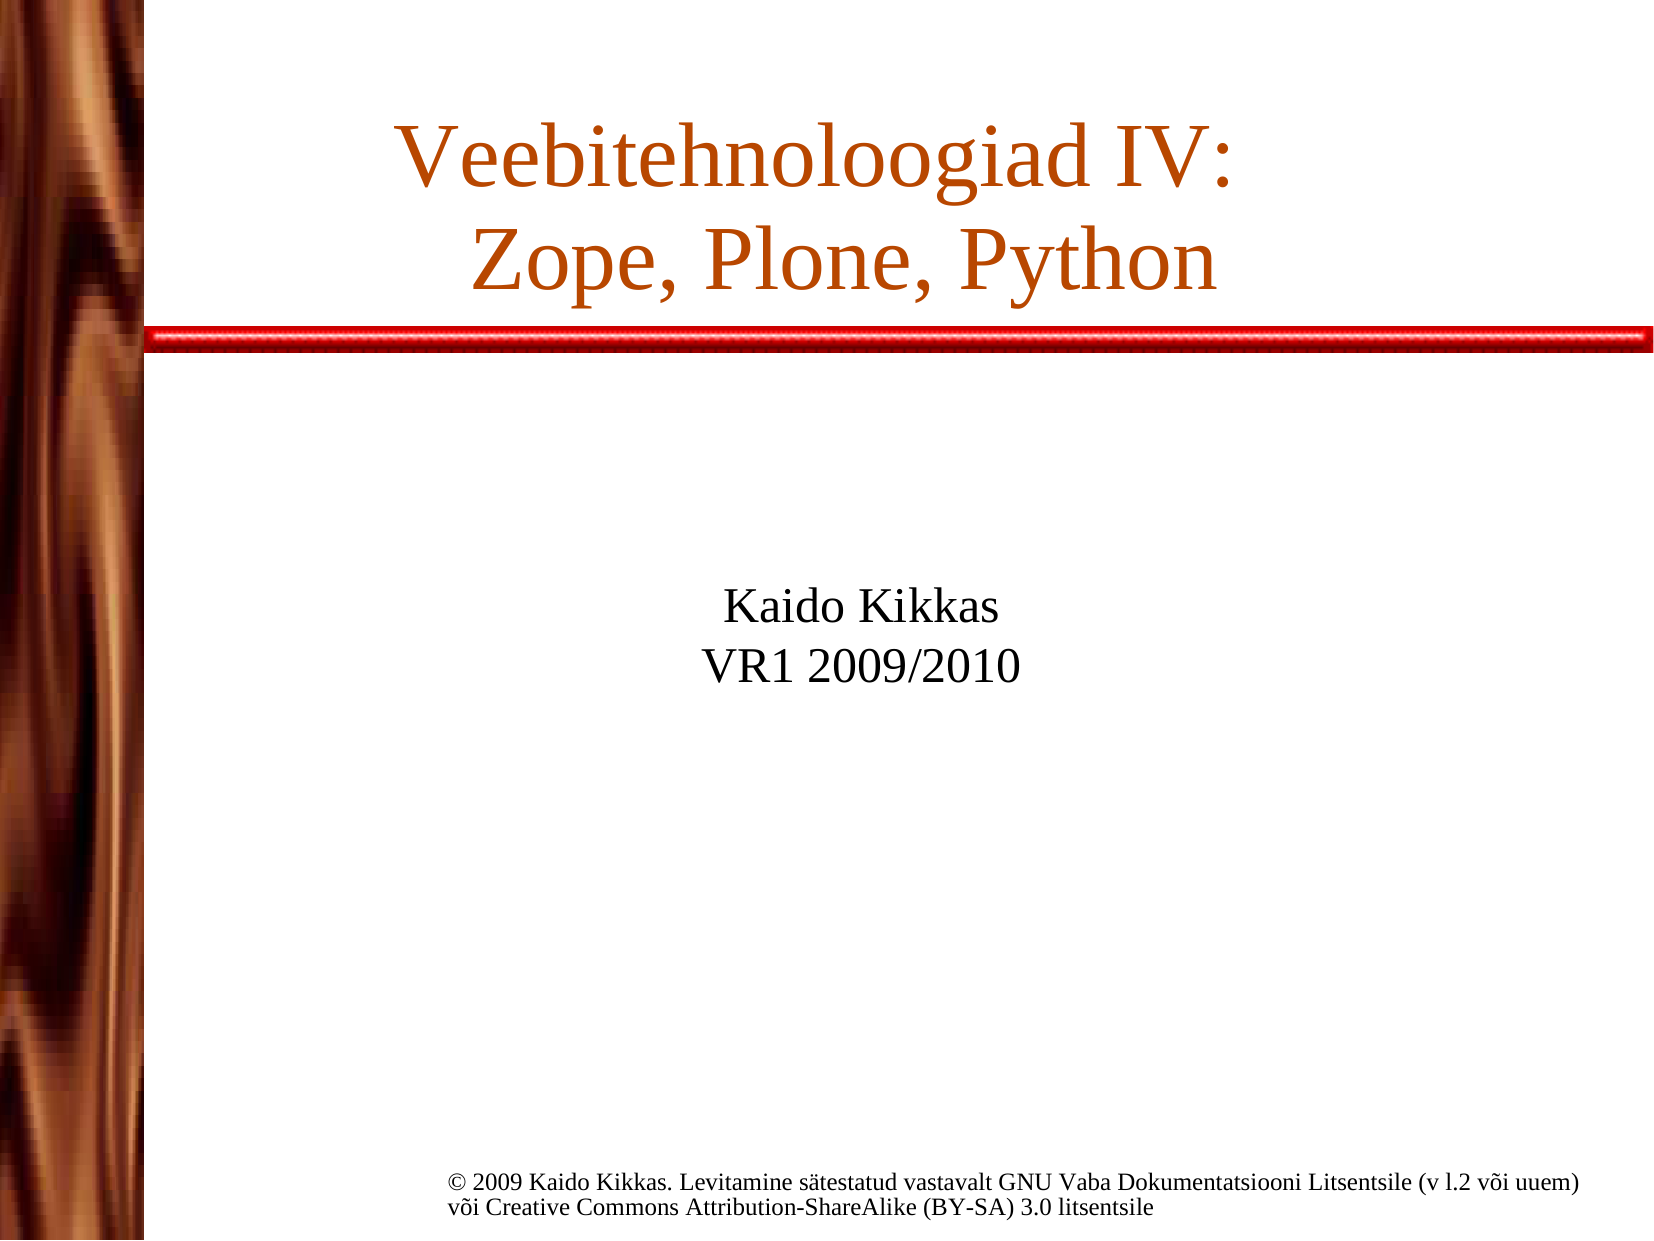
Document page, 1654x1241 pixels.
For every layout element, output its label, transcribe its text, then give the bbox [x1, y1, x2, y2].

text_box Kaido Kikkas VR1 2009/2010 [446, 573, 1277, 689]
title Veebitehnoloogiad IV: Zope, Plone, Python [121, 102, 1534, 310]
picture [0, 0, 1654, 1240]
text_box © 2009 Kaido Kikkas. Levitamine sätestatud vastavalt GNU Vaba Dokumentatsiooni Litsentsile (v l.2 või uuem) või Creative Commons Attribution-ShareAlike (BY-SA) 3.0 litsentsile‏ [447, 1169, 1598, 1198]
